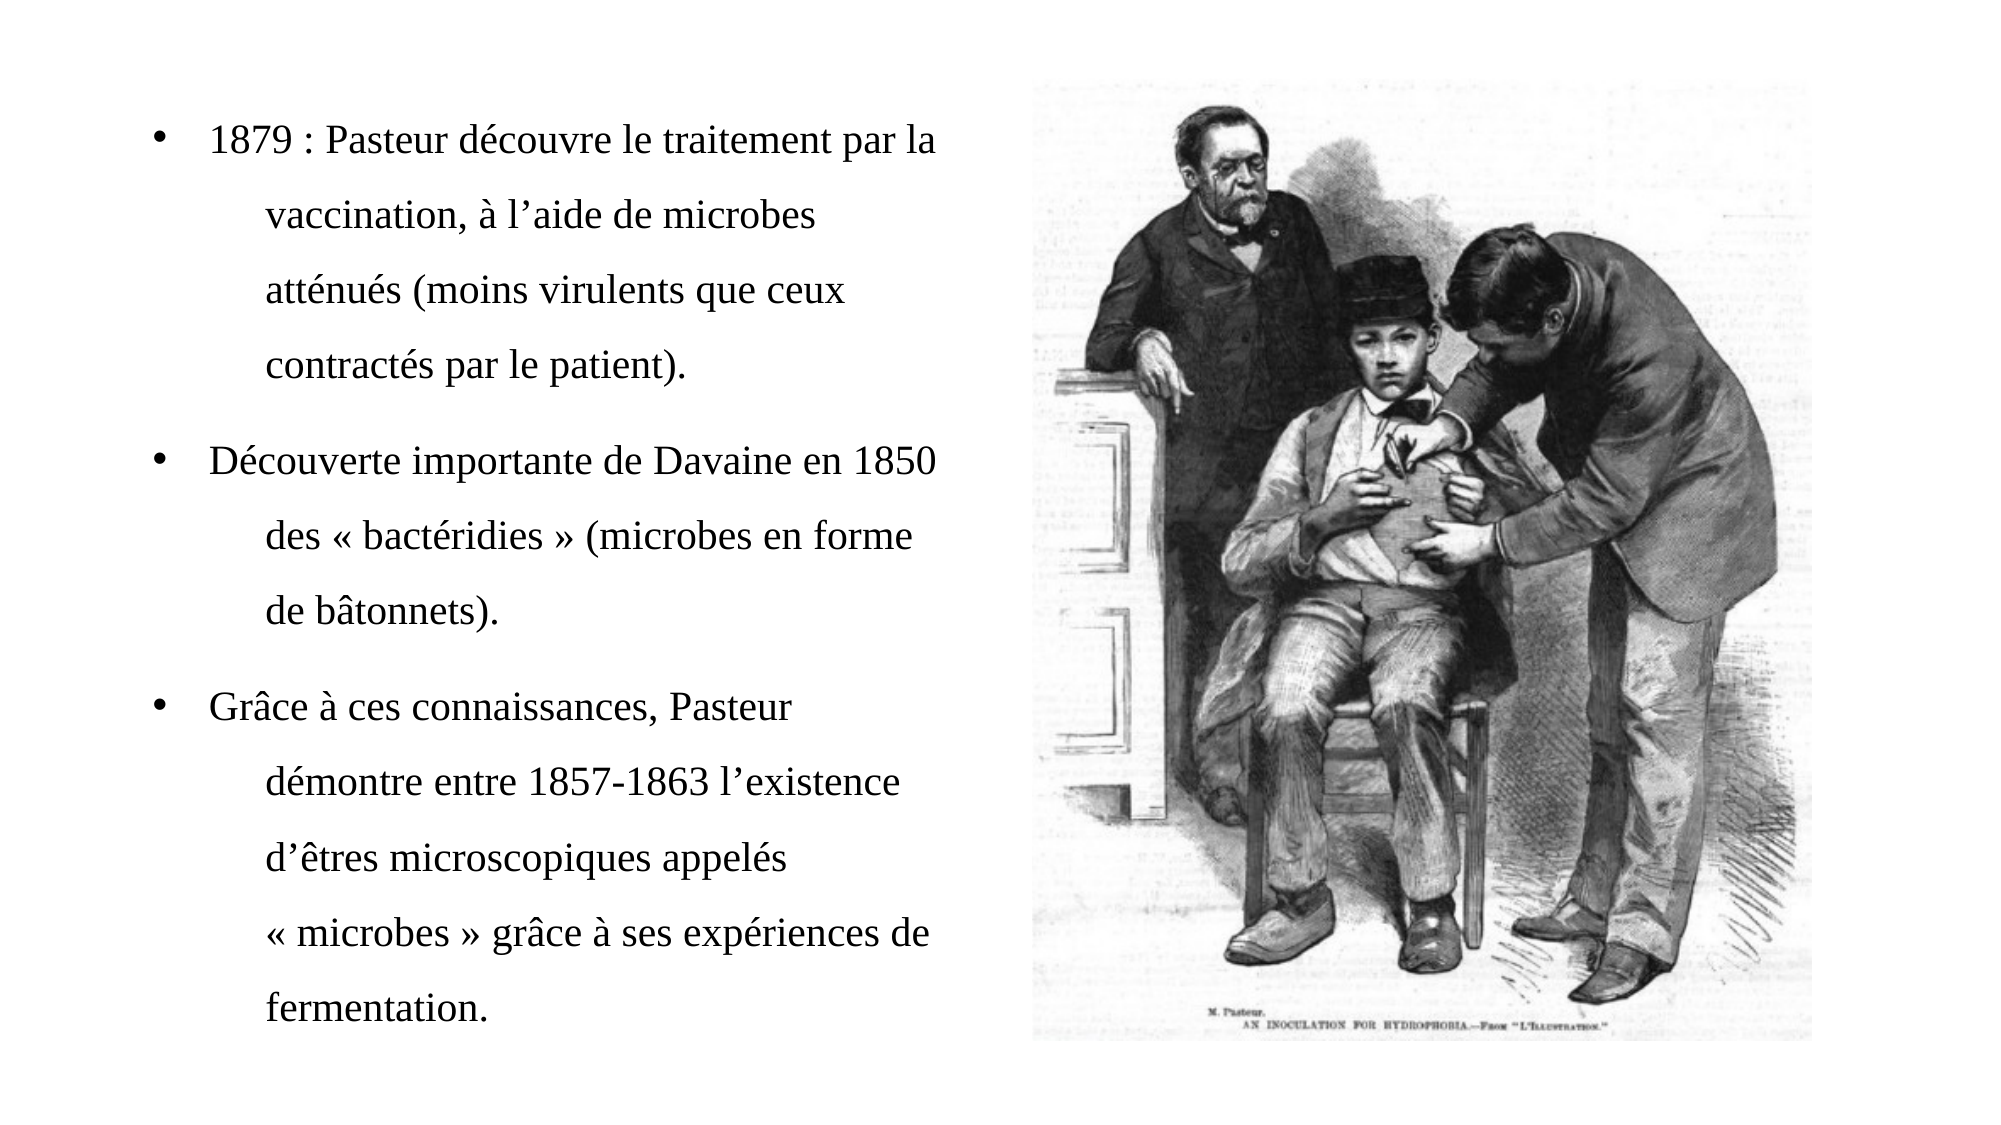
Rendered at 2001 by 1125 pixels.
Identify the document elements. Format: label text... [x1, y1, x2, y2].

picture [1032, 78, 1812, 1041]
list 1879 : Pasteur découvre le traitement par la vaccination, à l’aide de microbes atténués (moins virulents que ceux contractés par le patient). Découverte importante de Davaine en 1850 des « bactéridies » (microbes en forme de bâtonnets). Grâce à ces connaissances, Pasteur démontre entre 1857-1863 l’existence d’êtres microscopiques appelés « microbes » grâce à ses expériences de fermentation. [137, 78, 968, 1066]
